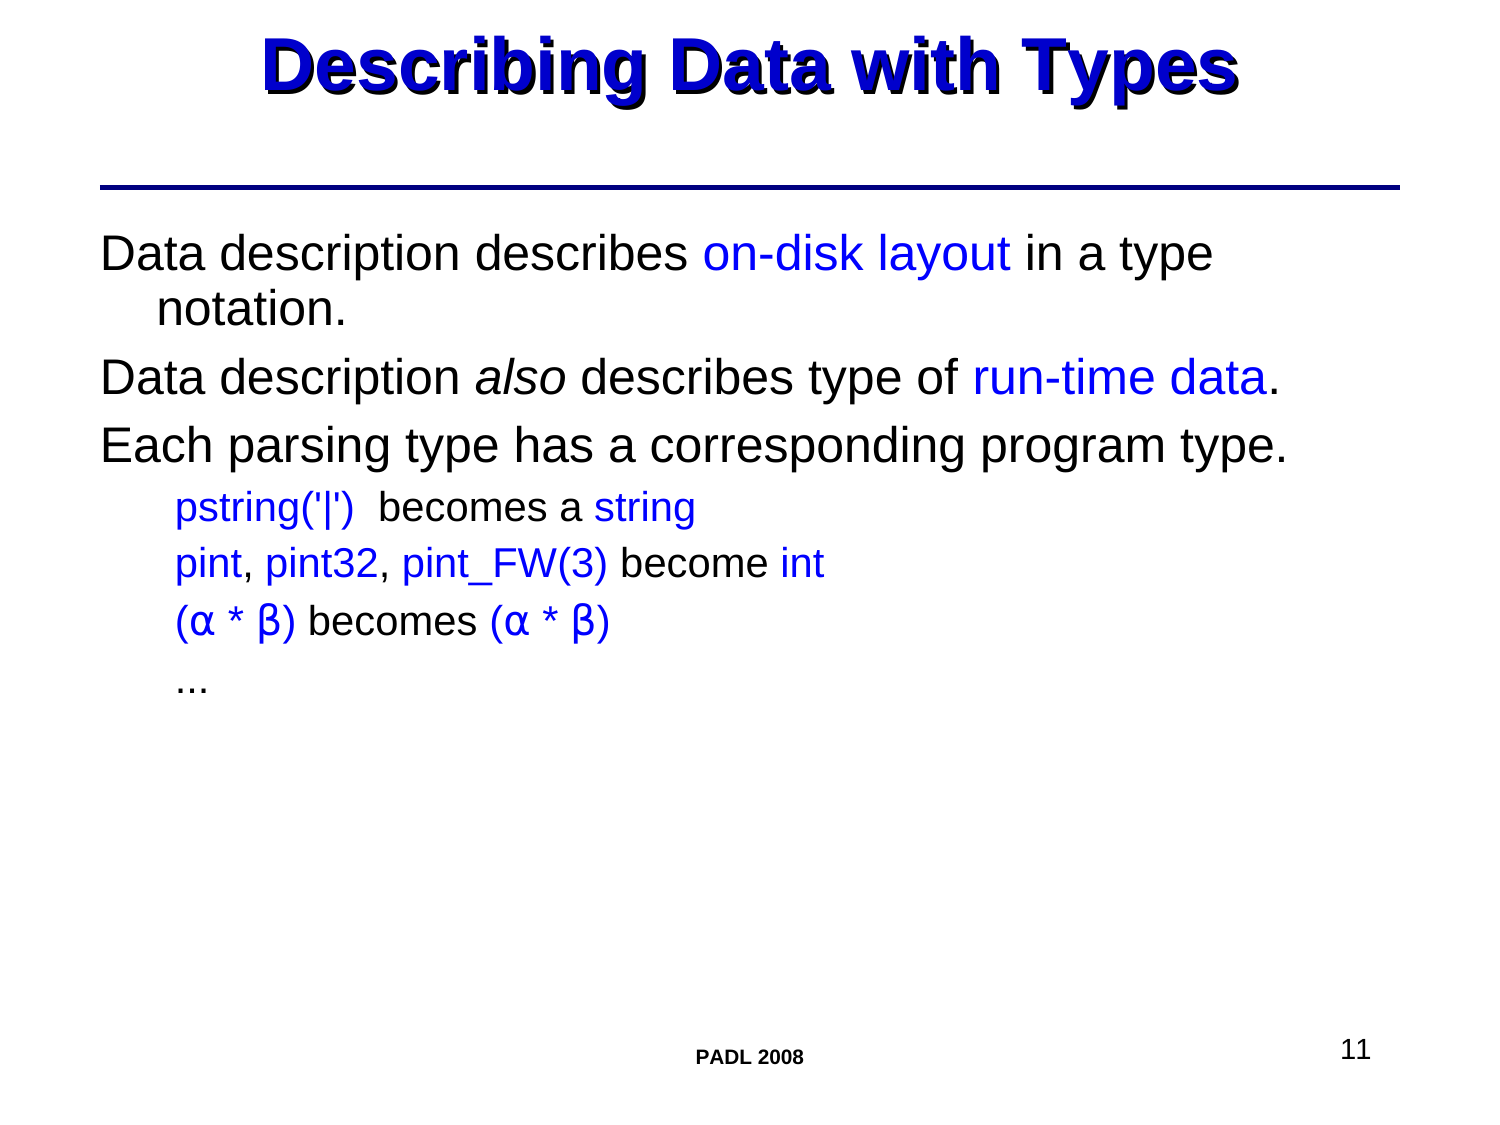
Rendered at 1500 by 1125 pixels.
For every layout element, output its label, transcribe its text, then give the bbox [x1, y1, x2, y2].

list Data description describes on-disk layout in a type notation. Data description also describes type of run-time data. Each parsing type has a corresponding program type. pstring('|') becomes a string pint, pint32, pint_FW(3) become int (α * β) becomes (α * β) ... [99, 224, 1375, 986]
title Describing Data with Types [99, 0, 1401, 156]
